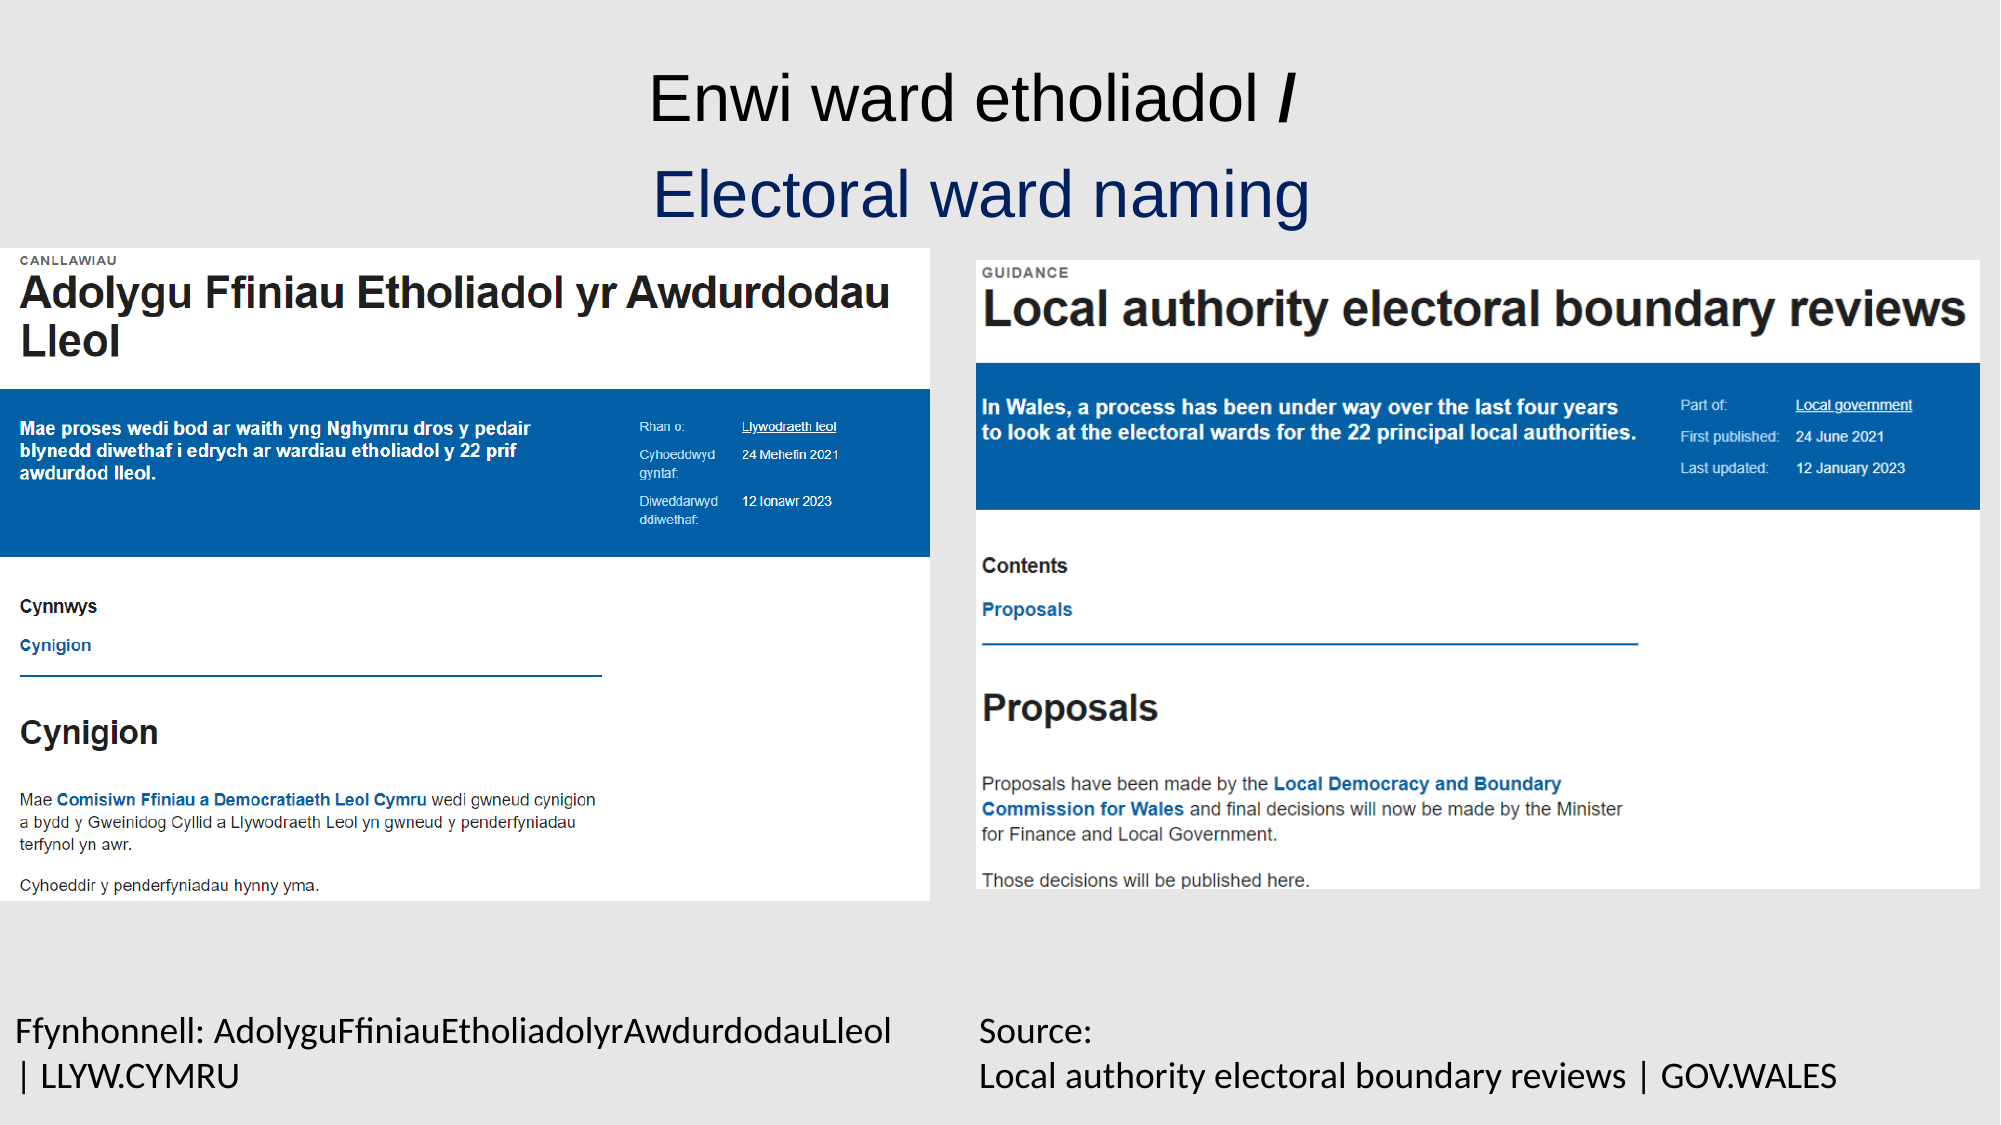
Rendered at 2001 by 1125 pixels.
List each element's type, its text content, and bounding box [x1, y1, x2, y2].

text_box Enwi ward etholiadol / Electoral ward naming [291, 46, 1674, 137]
picture [0, 248, 930, 901]
picture [976, 260, 1980, 889]
text_box Source: Local authority electoral boundary reviews | GOV.WALES [1000, 998, 1965, 1105]
text_box Ffynhonnell: Adolygu Ffiniau Etholiadol yr Awdurdodau Lleol | LLYW.CYMRU [0, 998, 1000, 1105]
